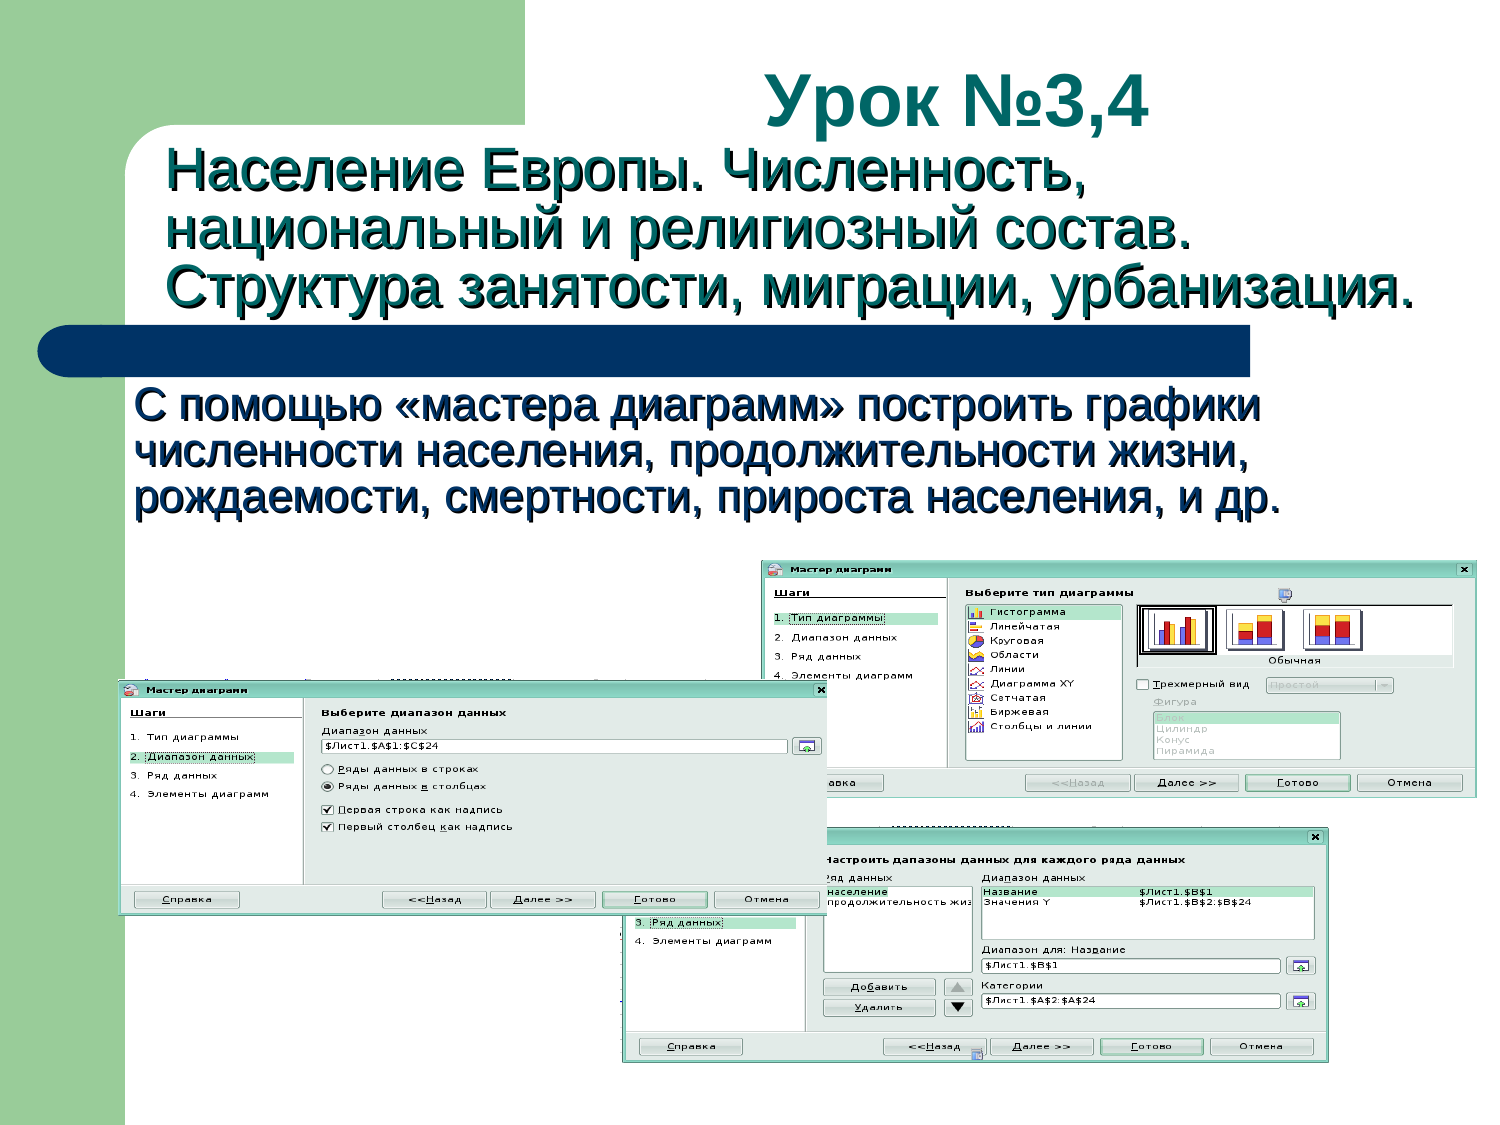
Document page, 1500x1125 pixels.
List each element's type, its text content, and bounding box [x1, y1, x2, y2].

title Урок №3,4 Население Европы. Численность, национальный и религиозный состав. Структура занятости, миграции, урбанизация. [149, 0, 1463, 325]
picture [118, 560, 1477, 1063]
list С помощью «мастера диаграмм» построить графики численности населения, продолжительности жизни, рождаемости, смертности, прироста населения, и др. [62, 374, 1450, 588]
